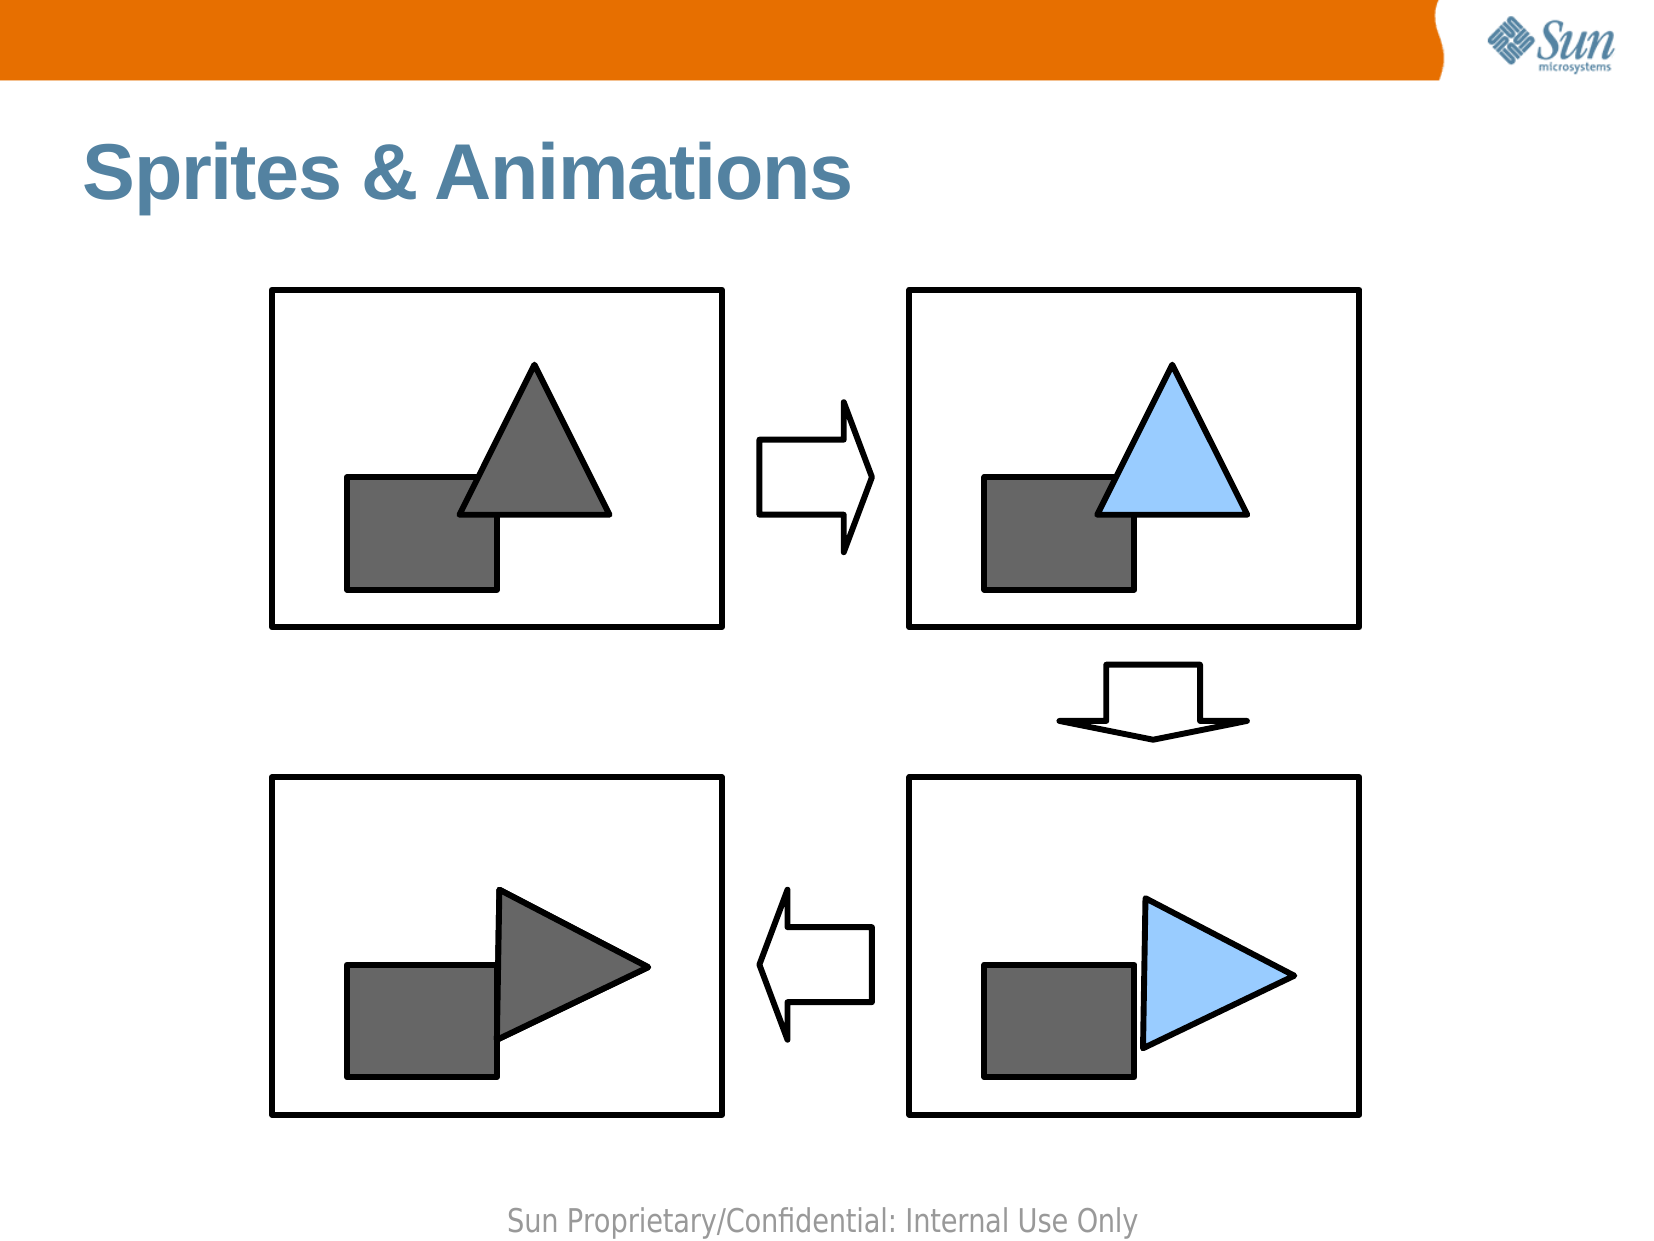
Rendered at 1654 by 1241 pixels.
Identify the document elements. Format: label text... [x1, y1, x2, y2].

picture [0, 0, 1654, 83]
text_box [346, 364, 610, 590]
text_box [1143, 898, 1295, 1049]
text_box [346, 889, 649, 1078]
title Sprites & Animations [82, 135, 1585, 251]
text_box [984, 364, 1248, 590]
text_box [984, 964, 1135, 1078]
